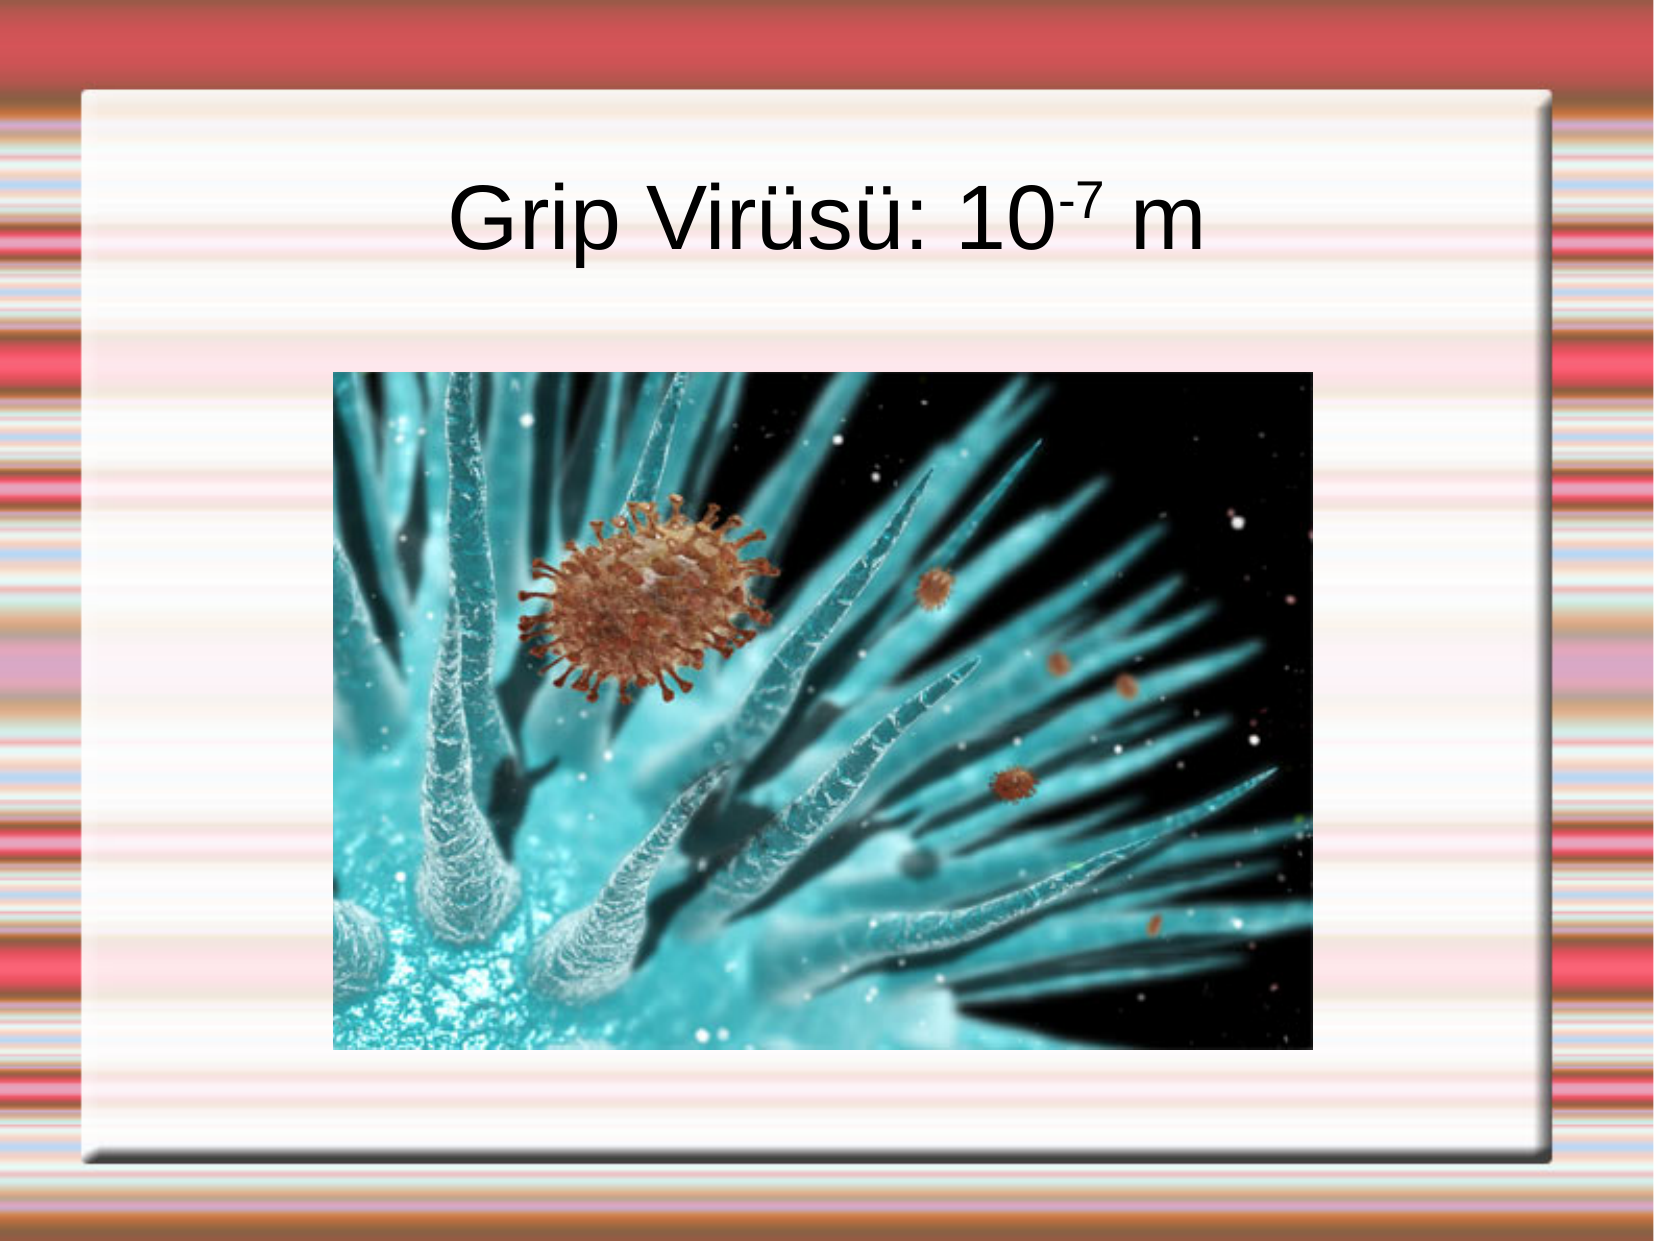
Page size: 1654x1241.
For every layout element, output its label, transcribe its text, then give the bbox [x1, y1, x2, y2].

picture [0, 0, 1654, 1241]
title Grip Virüsü: 10-7 m [121, 114, 1534, 322]
